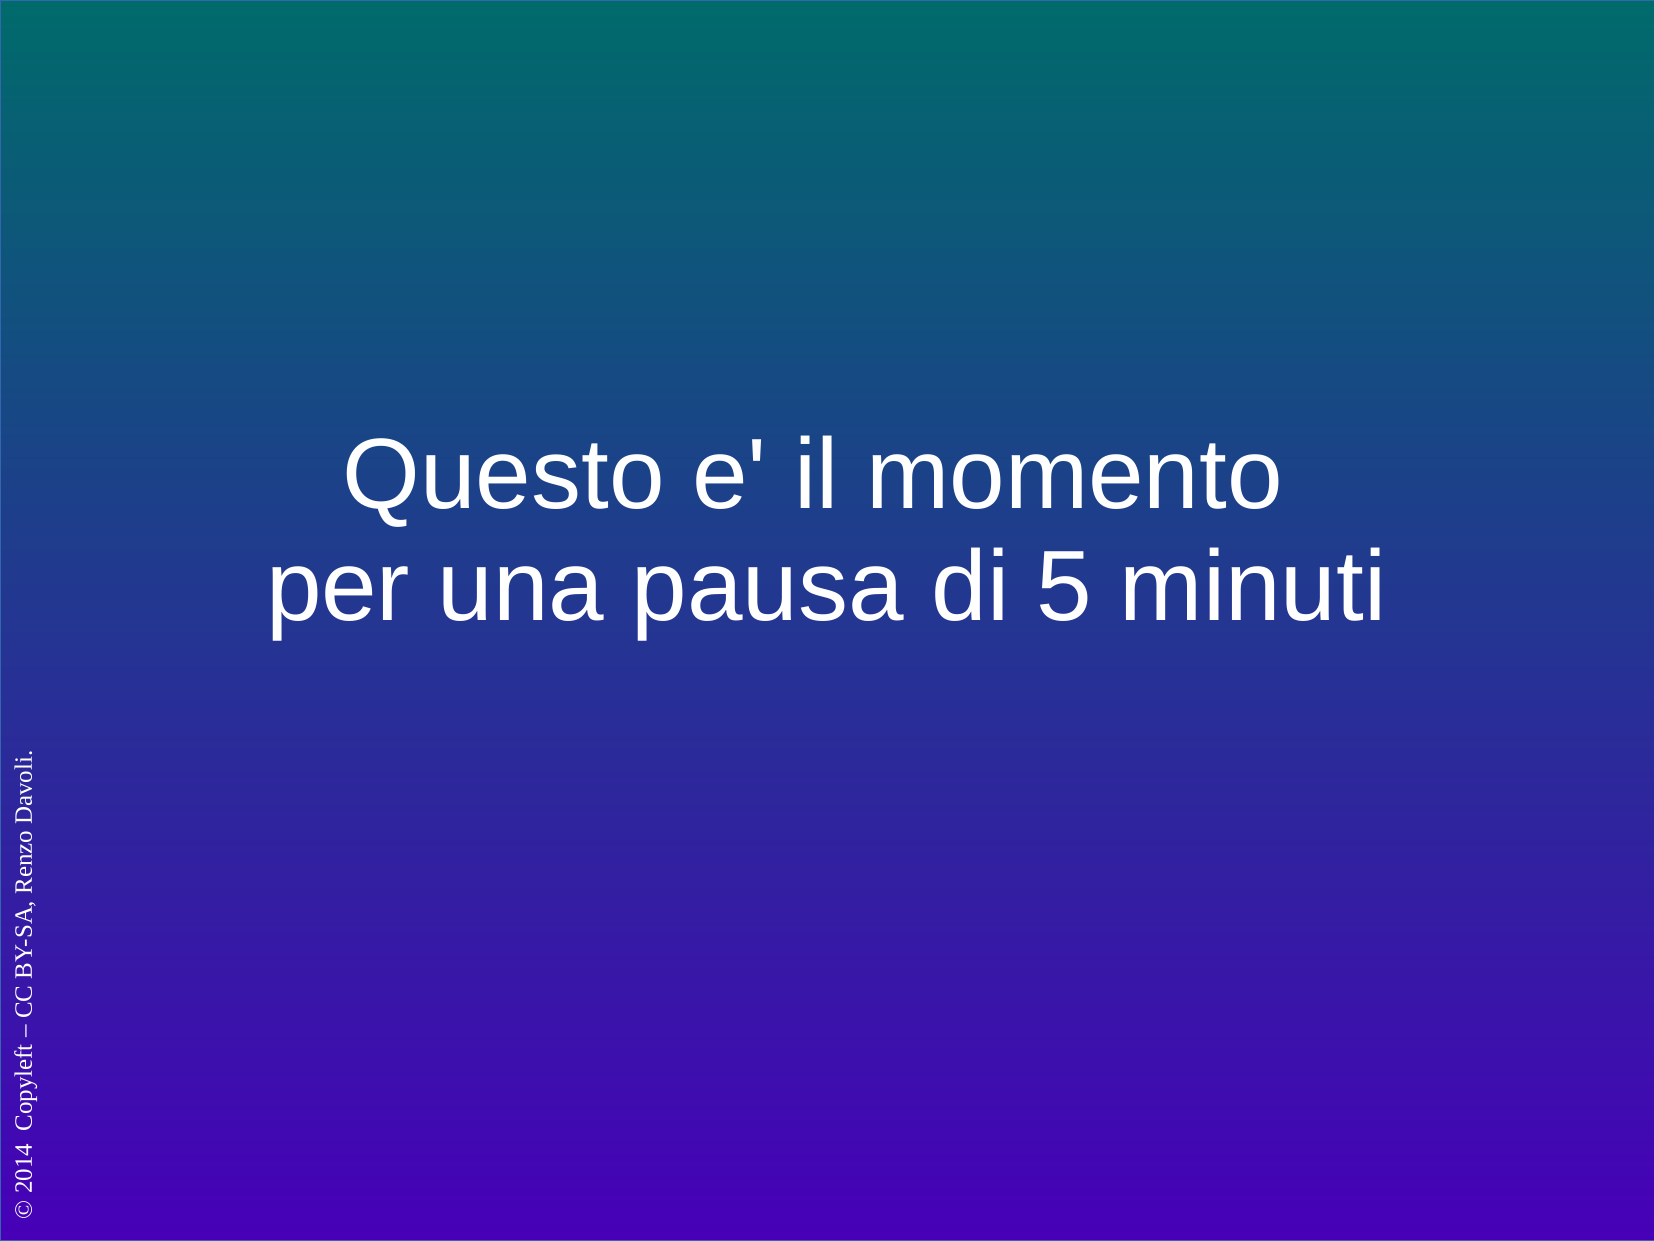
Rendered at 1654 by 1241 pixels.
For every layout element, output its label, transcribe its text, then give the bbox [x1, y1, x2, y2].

subtitle Questo e' il momento per una pausa di 5 minuti [82, 49, 1571, 1010]
